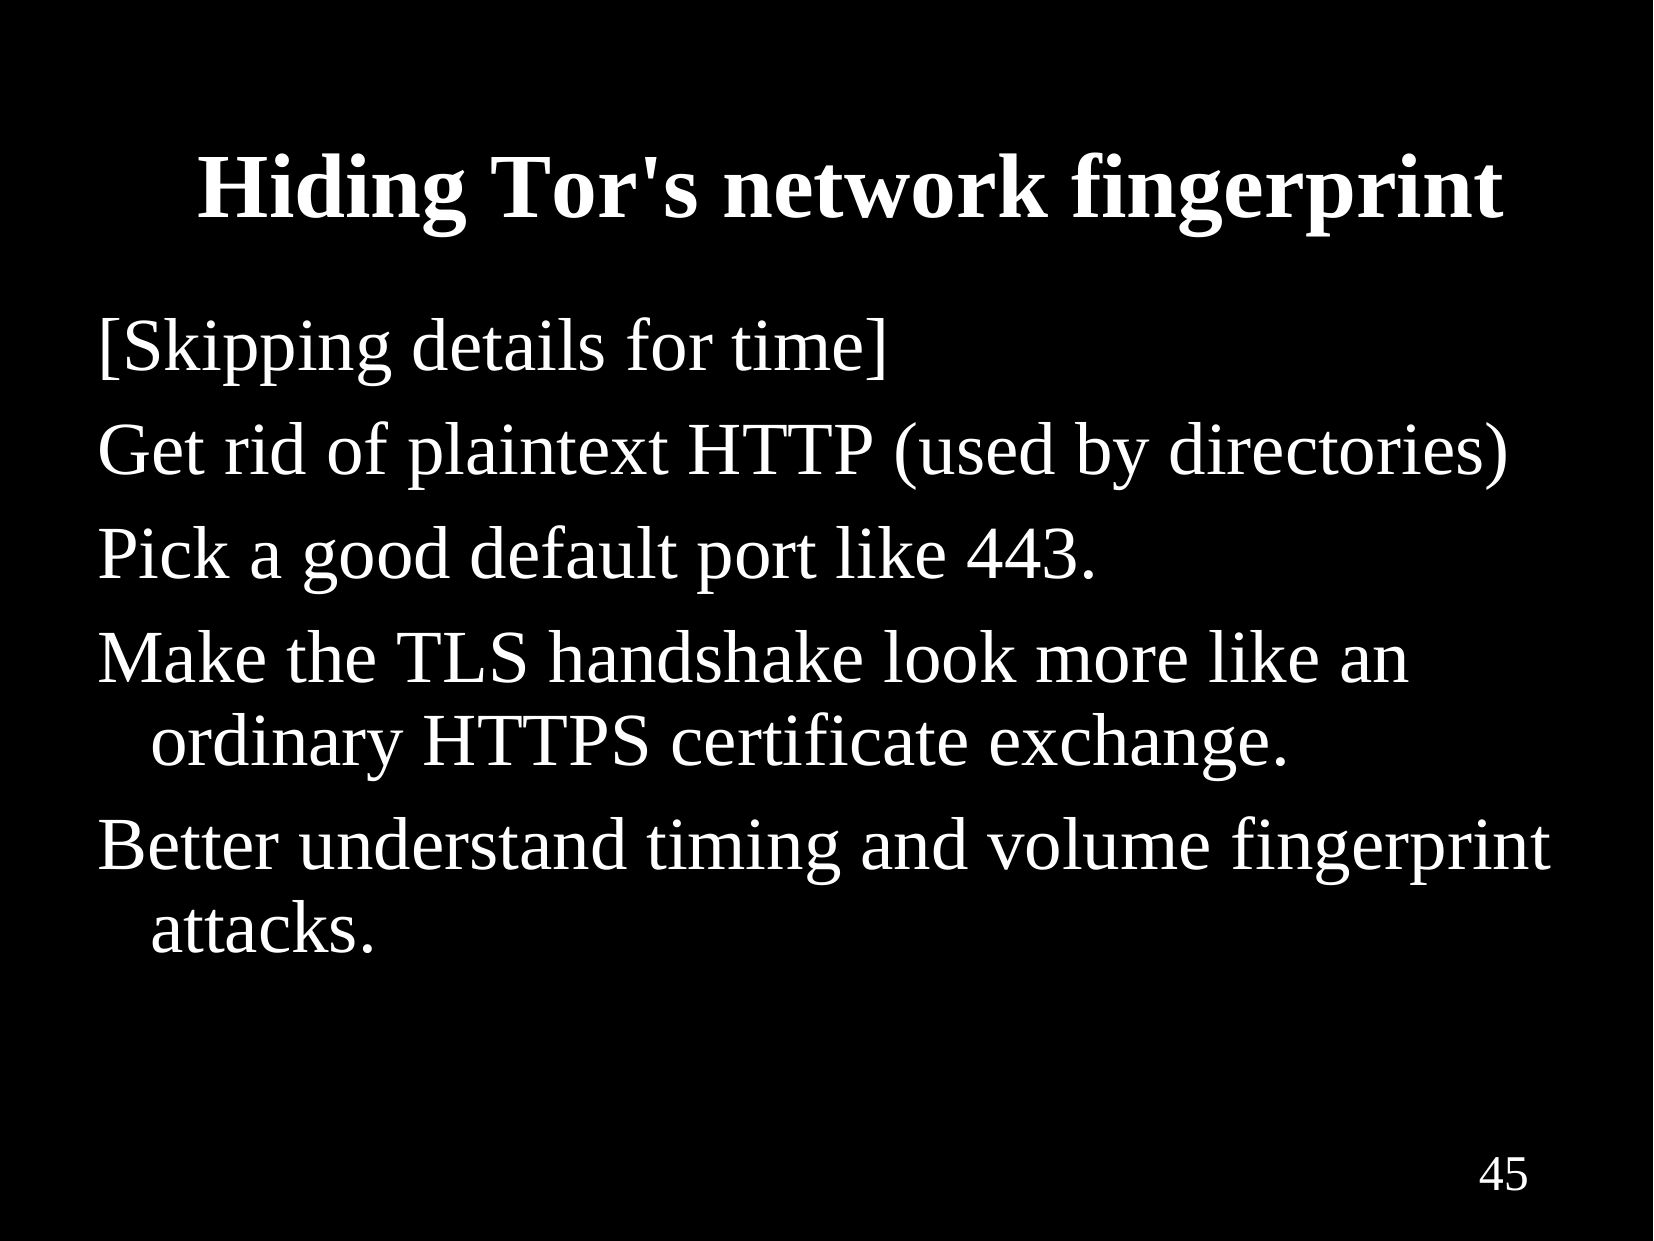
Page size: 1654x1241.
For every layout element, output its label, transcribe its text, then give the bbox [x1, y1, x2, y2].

title Hiding Tor's network fingerprint [119, 91, 1584, 283]
list [Skipping details for time] Get rid of plaintext HTTP (used by directories) Pick a good default port like 443. Make the TLS handshake look more like an ordinary HTTPS certificate exchange. Better understand timing and volume fingerprint attacks. [79, 303, 1571, 1093]
